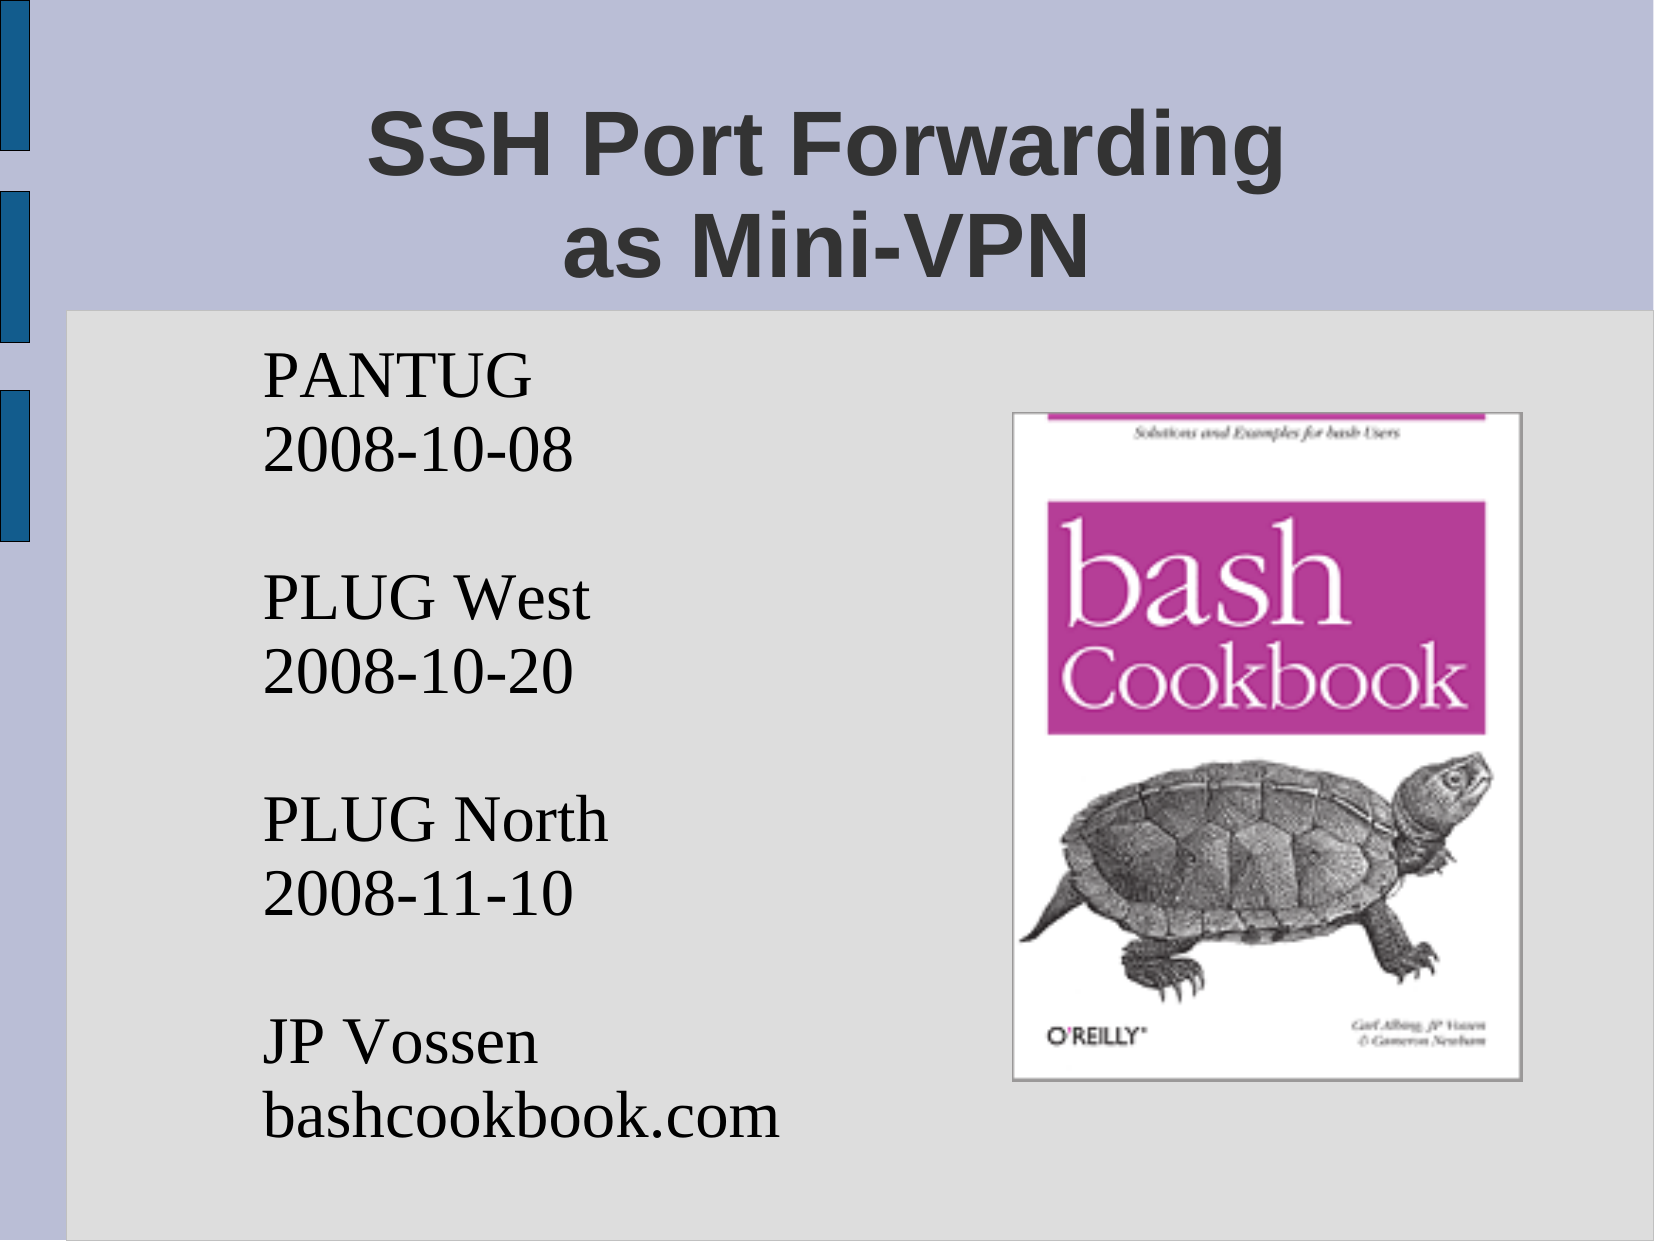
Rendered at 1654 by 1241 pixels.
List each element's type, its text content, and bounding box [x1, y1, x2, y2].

text_box PANTUG 2008-10-08 PLUG West 2008-10-20 PLUG North 2008-11-10 JP Vossen bashcookbook.com [262, 337, 925, 1153]
title SSH Port Forwarding as Mini-VPN [121, 92, 1534, 298]
picture [1012, 412, 1523, 1082]
